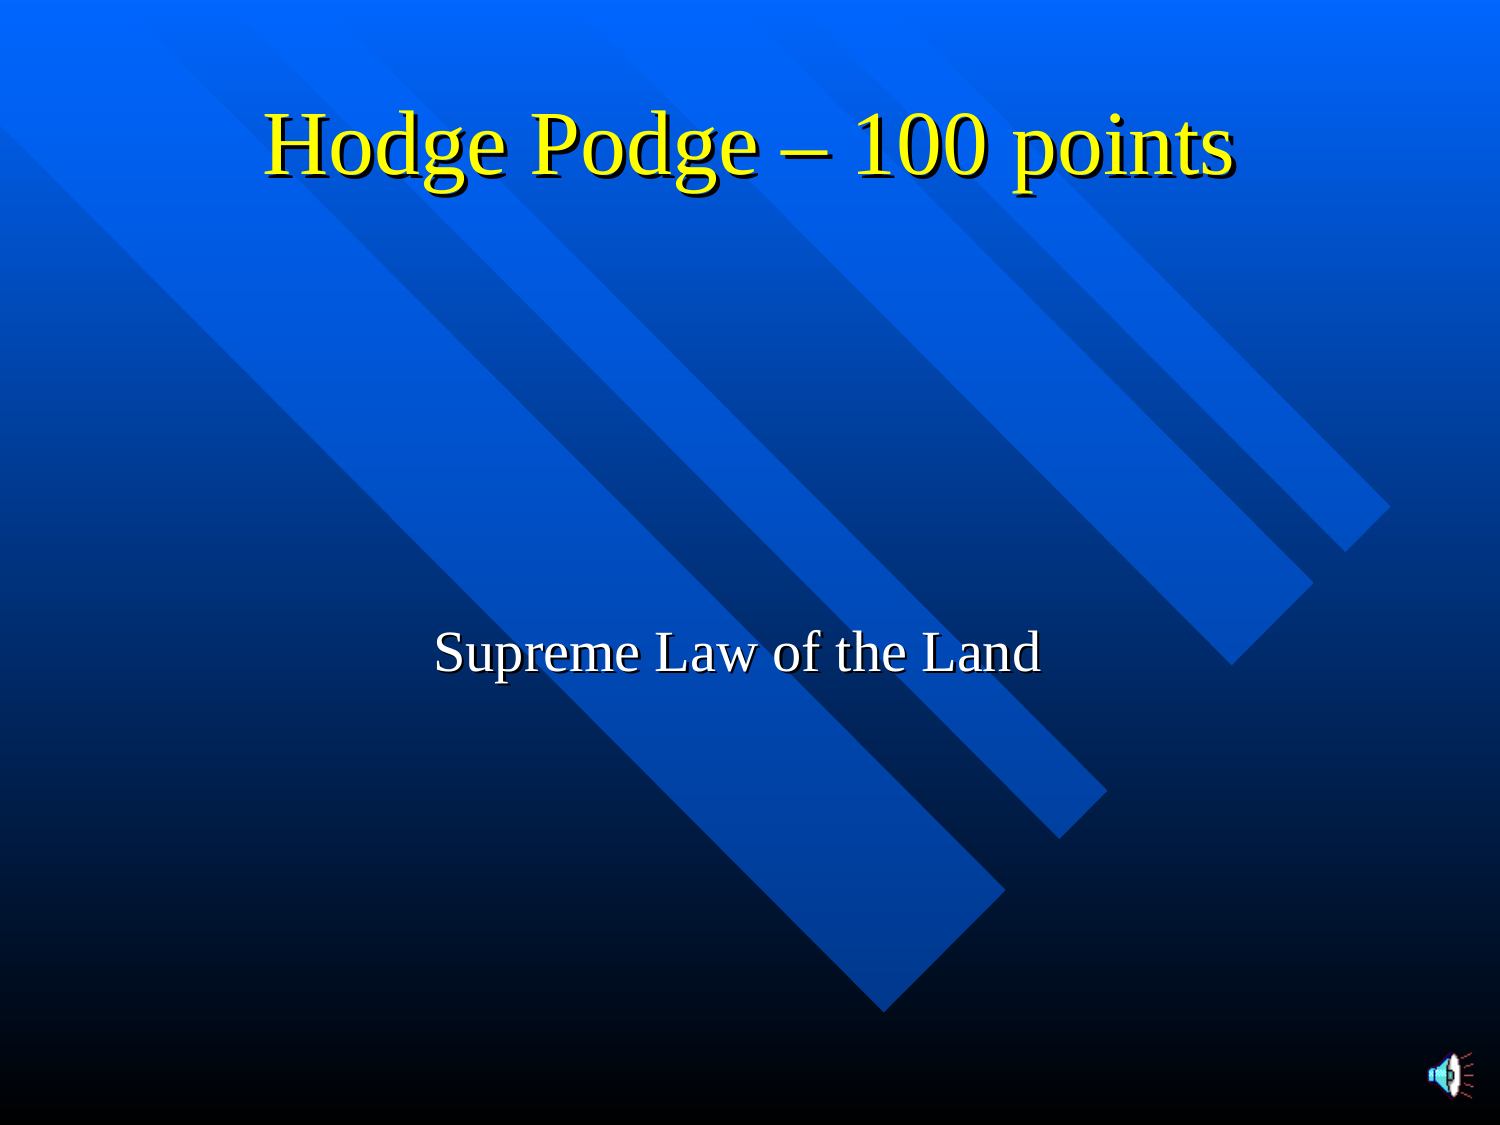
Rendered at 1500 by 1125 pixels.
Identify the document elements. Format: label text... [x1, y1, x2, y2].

picture [1426, 1051, 1477, 1102]
table_header Supreme Law of the Land [125, 313, 1350, 983]
title Hodge Podge – 100 points [112, 37, 1388, 238]
